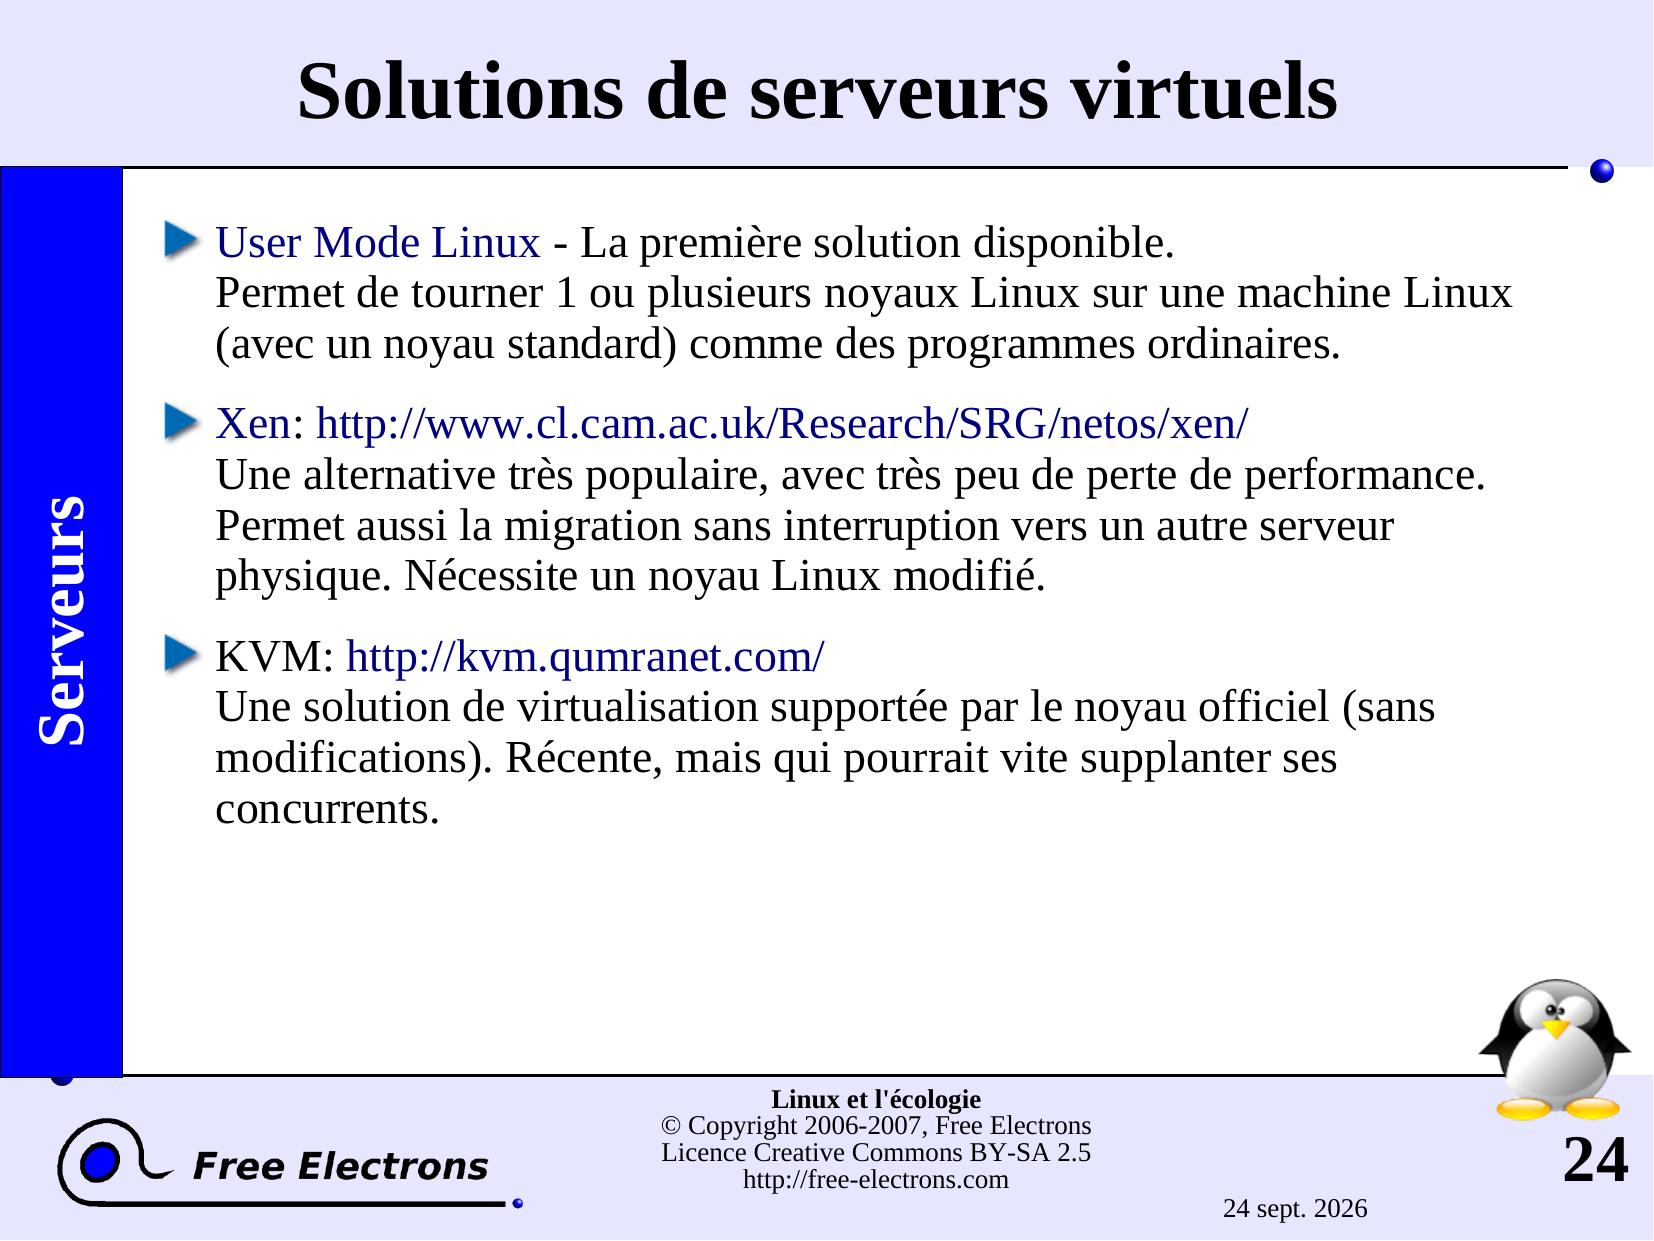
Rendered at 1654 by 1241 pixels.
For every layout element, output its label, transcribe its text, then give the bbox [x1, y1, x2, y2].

title Solutions de serveurs virtuels [33, 29, 1604, 153]
text_box Serveurs [0, 166, 123, 1078]
picture [50, 1107, 527, 1216]
list User Mode Linux - La première solution disponible. Permet de tourner 1 ou plusieurs noyaux Linux sur une machine Linux (avec un noyau standard) comme des programmes ordinaires. Xen: http://www.cl.cam.ac.uk/Research/SRG/netos/xen/ Une alternative très populaire, avec très peu de perte de performance. Permet aussi la migration sans interruption vers un autre serveur physique. Nécessite un noyau Linux modifié. KVM: http://kvm.qumranet.com/ Une solution de virtualisation supportée par le noyau officiel (sans modifications). Récente, mais qui pourrait vite supplanter ses concurrents. [144, 216, 1569, 1066]
picture [1476, 979, 1634, 1121]
